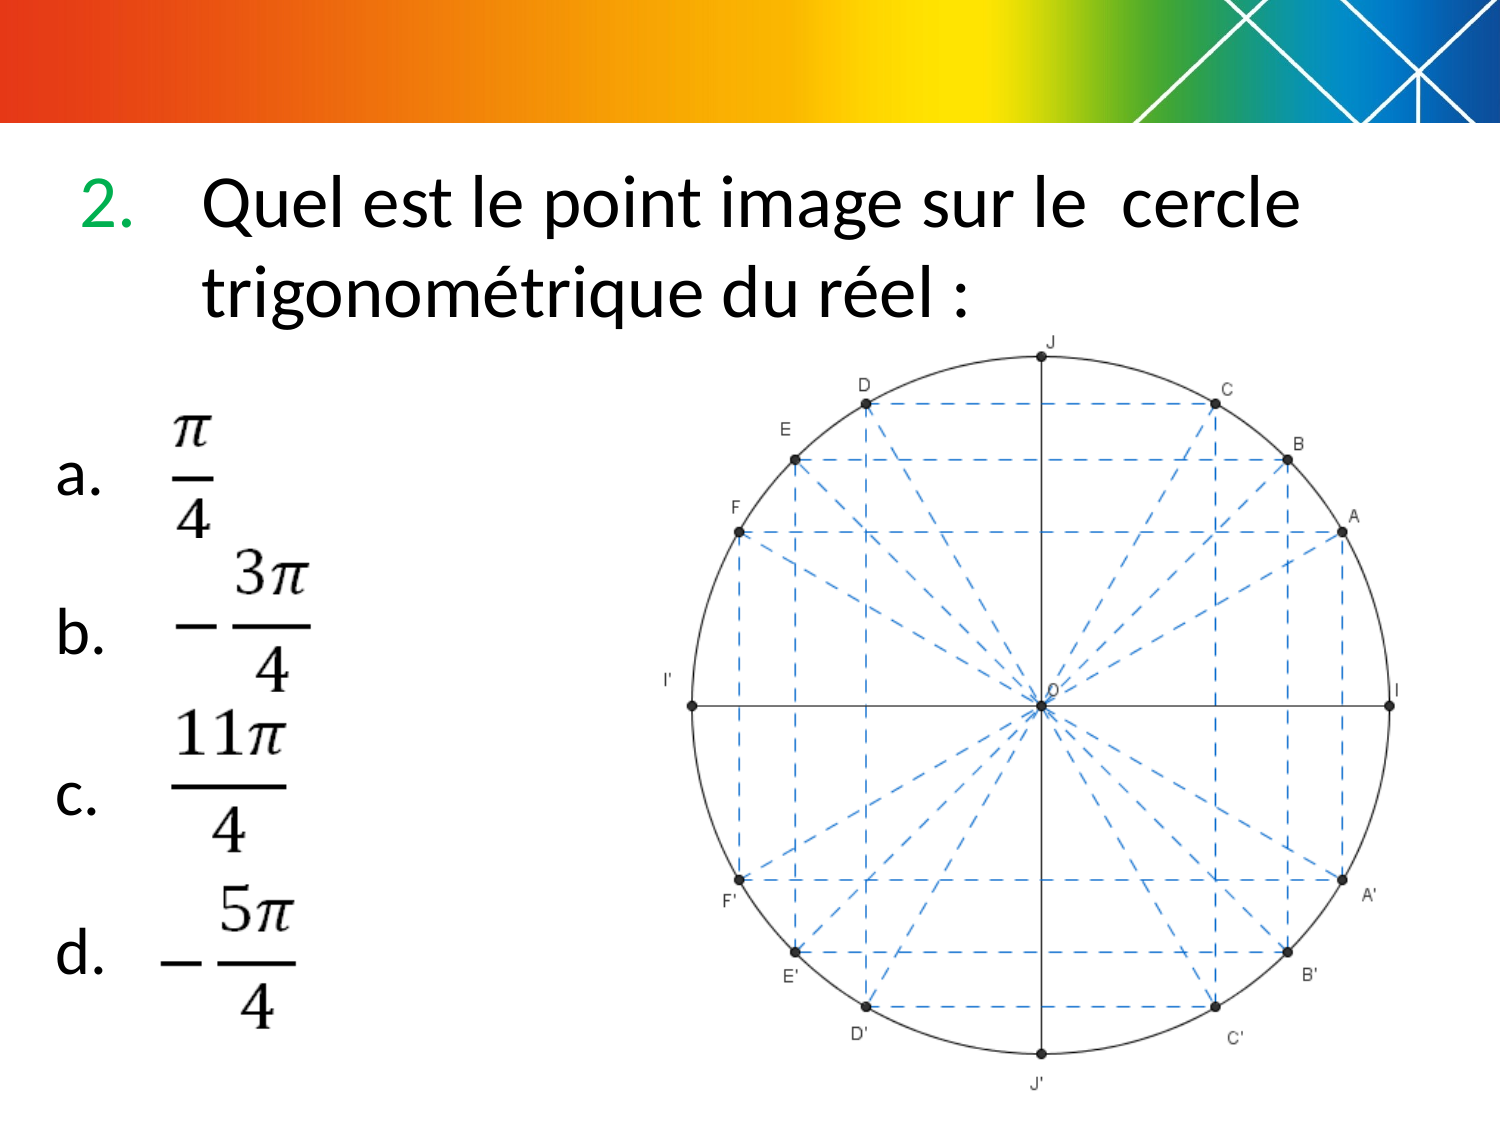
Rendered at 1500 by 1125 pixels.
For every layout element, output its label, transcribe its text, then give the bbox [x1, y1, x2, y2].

picture [0, 0, 1359, 123]
picture [1340, 0, 1500, 123]
picture [649, 324, 1414, 1101]
picture [147, 869, 315, 1040]
text_box a. b. c. d. [41, 420, 526, 996]
picture [147, 397, 333, 865]
title Quel est le point image sur le cercle trigonométrique du réel : [64, 125, 1426, 360]
